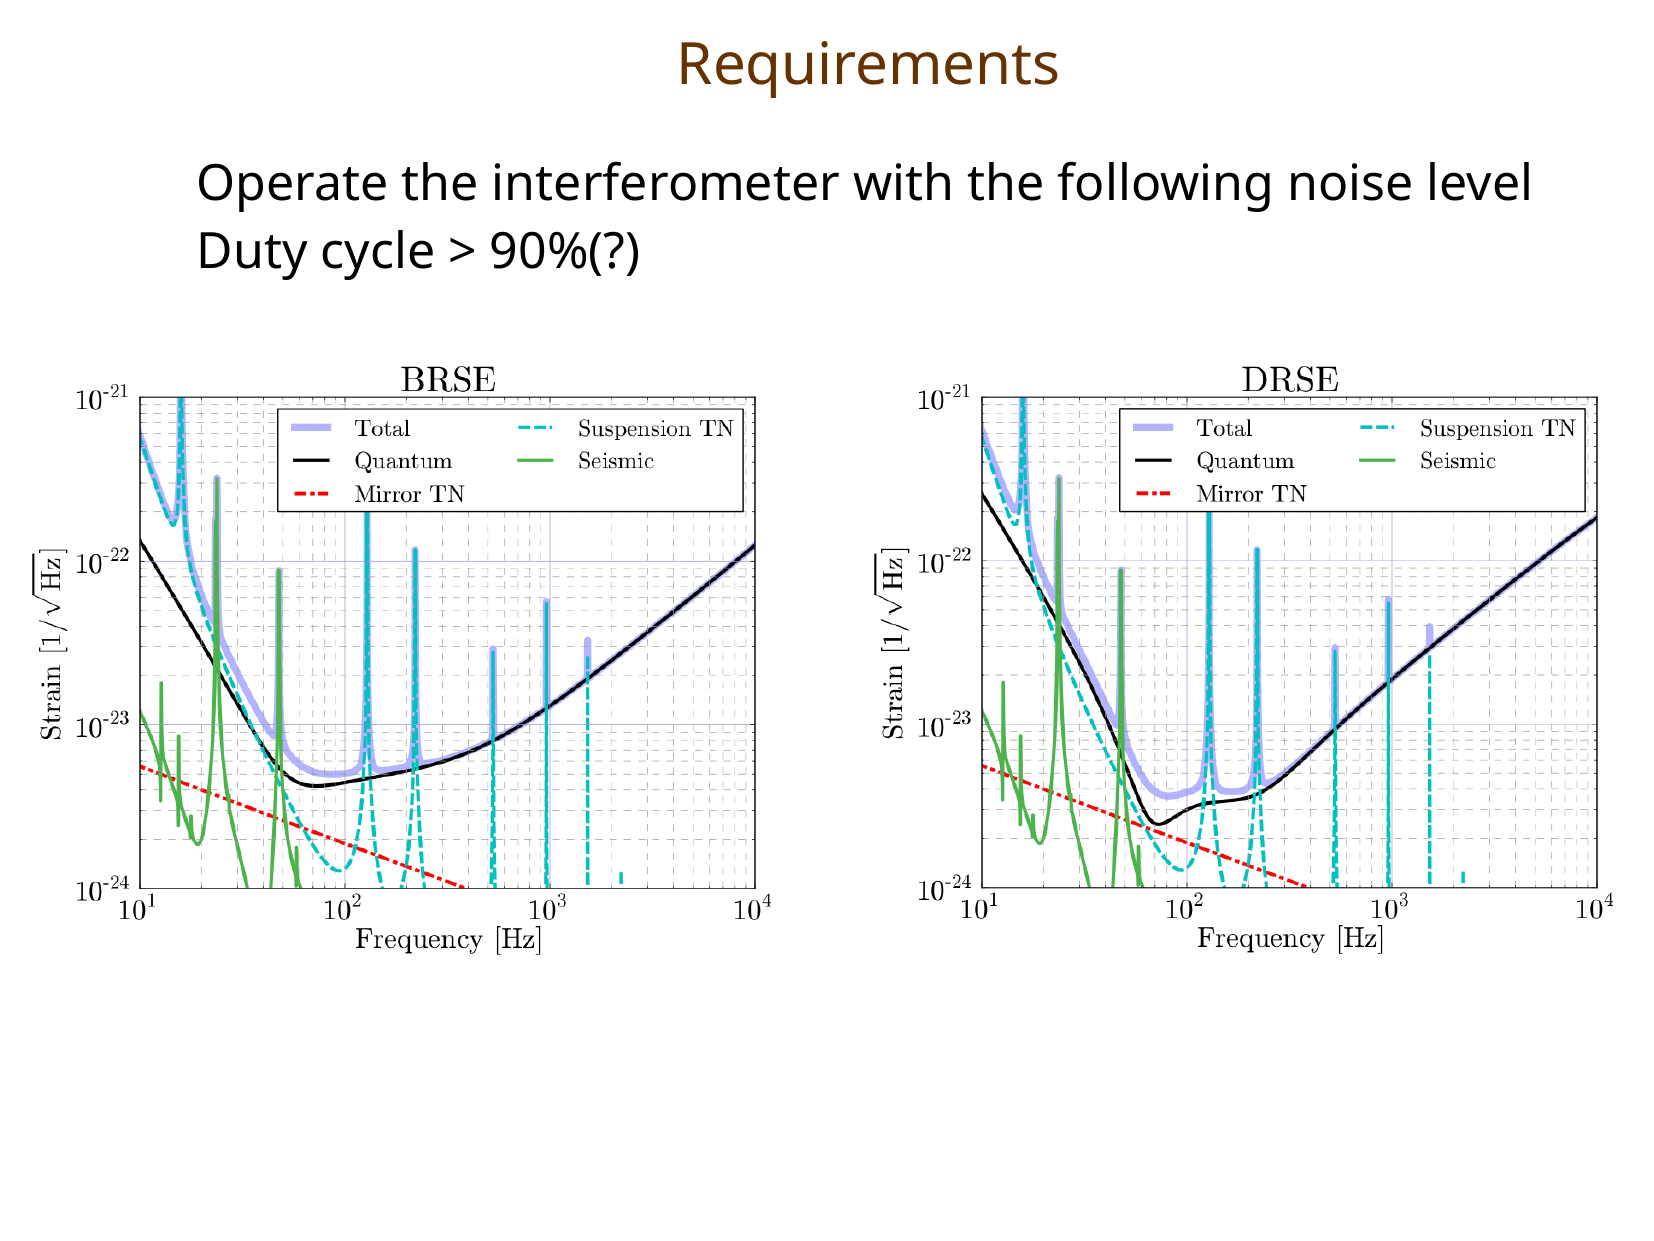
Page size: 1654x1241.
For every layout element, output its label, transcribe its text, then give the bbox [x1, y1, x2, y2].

picture [866, 361, 1635, 959]
text_box Requirements [662, 14, 1041, 100]
picture [24, 361, 793, 960]
text_box Operate the interferometer with the following noise level Duty cycle > 90%(?) [182, 139, 1458, 275]
